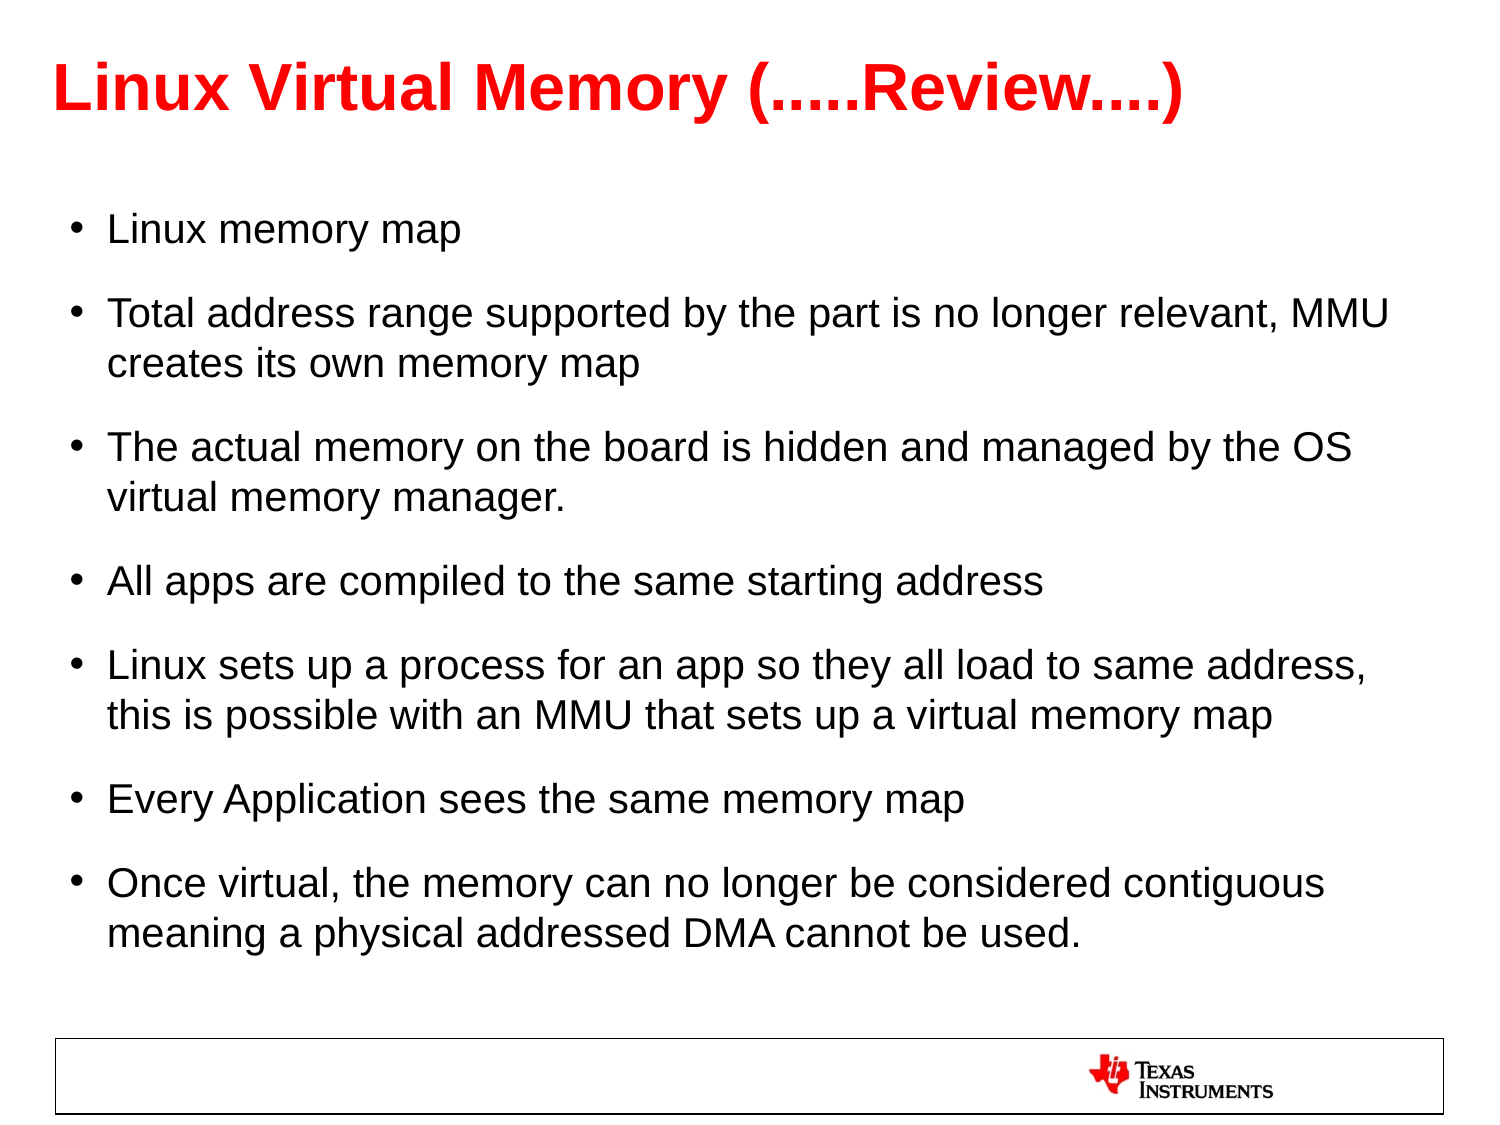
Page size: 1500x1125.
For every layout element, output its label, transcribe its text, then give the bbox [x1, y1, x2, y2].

list Linux memory map Total address range supported by the part is no longer relevant, MMU creates its own memory map The actual memory on the board is hidden and managed by the OS virtual memory manager. All apps are compiled to the same starting address Linux sets up a process for an app so they all load to same address, this is possible with an MMU that sets up a virtual memory map Every Application sees the same memory map Once virtual, the memory can no longer be considered contiguous meaning a physical addressed DMA cannot be used. [54, 194, 1444, 965]
picture [1087, 1052, 1274, 1099]
title Linux Virtual Memory (.....Review....) [37, 23, 1426, 158]
